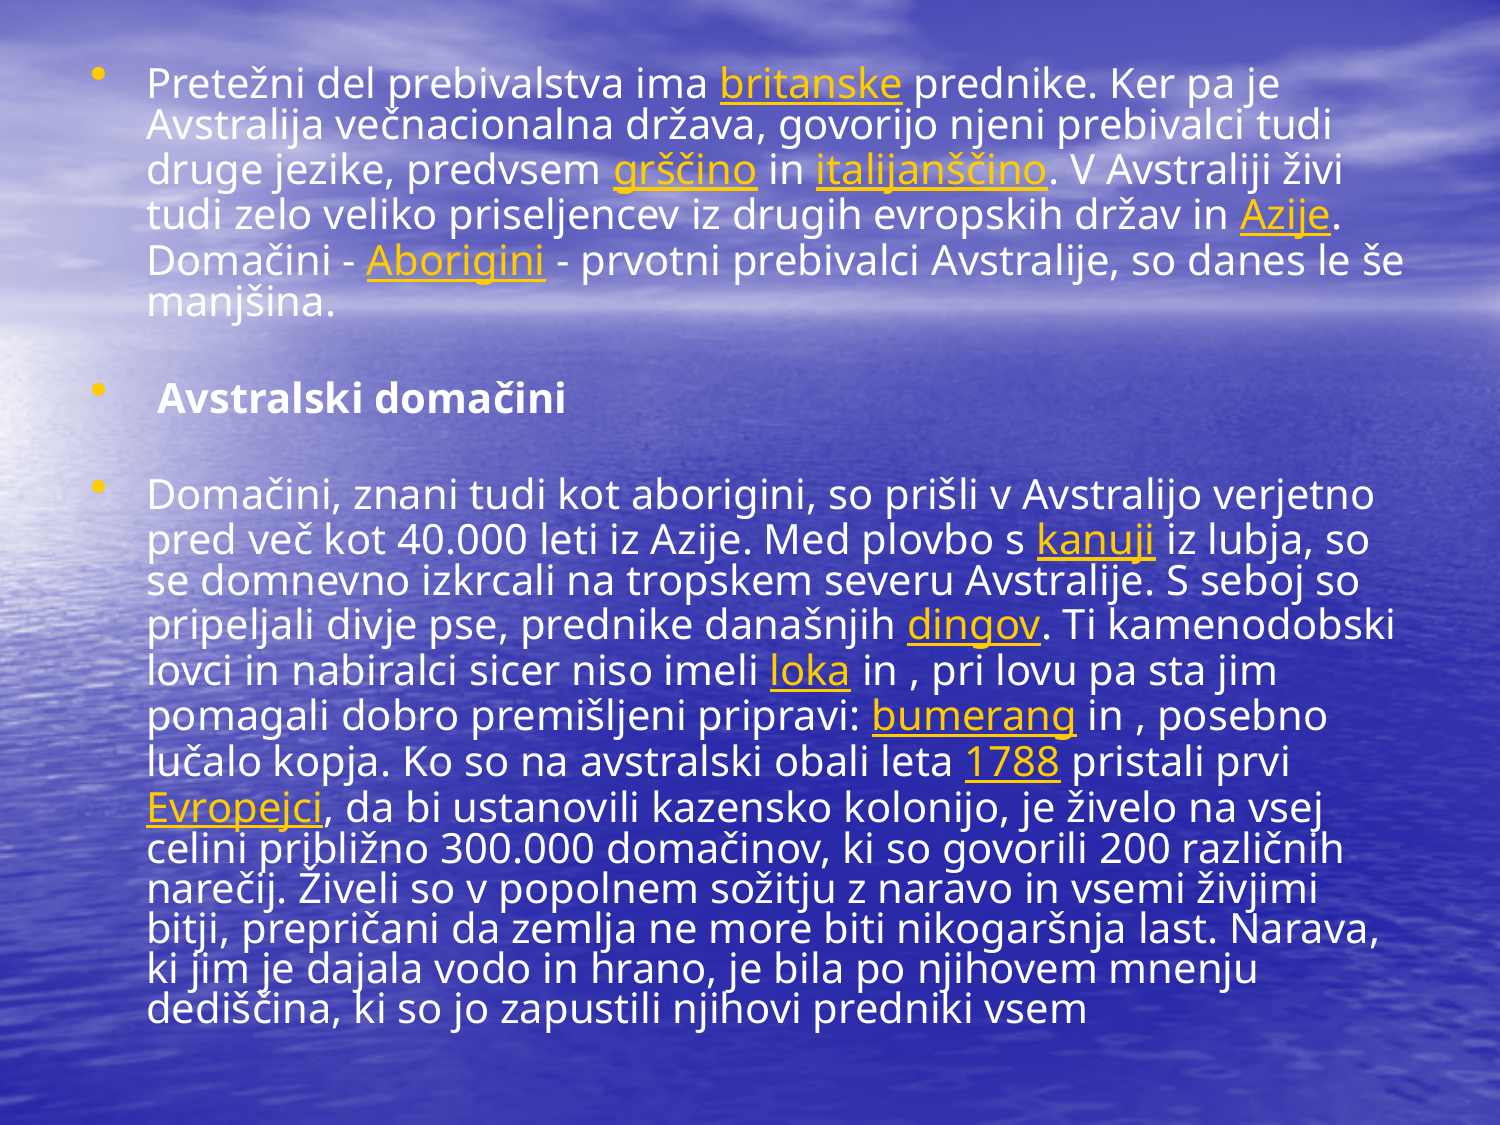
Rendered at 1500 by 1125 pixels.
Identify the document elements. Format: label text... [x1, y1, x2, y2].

list Pretežni del prebivalstva ima britanske prednike. Ker pa je Avstralija večnacionalna država, govorijo njeni prebivalci tudi druge jezike, predvsem grščino in italijanščino. V Avstraliji živi tudi zelo veliko priseljencev iz drugih evropskih držav in Azije. Domačini - Aborigini - prvotni prebivalci Avstralije, so danes le še manjšina. Avstralski domačini Domačini, znani tudi kot aborigini, so prišli v Avstralijo verjetno pred več kot 40.000 leti iz Azije. Med plovbo s kanuji iz lubja, so se domnevno izkrcali na tropskem severu Avstralije. S seboj so pripeljali divje pse, prednike današnjih dingov. Ti kamenodobski lovci in nabiralci sicer niso imeli loka in , pri lovu pa sta jim pomagali dobro premišljeni pripravi: bumerang in , posebno lučalo kopja. Ko so na avstralski obali leta 1788 pristali prvi Evropejci, da bi ustanovili kazensko kolonijo, je živelo na vsej celini približno 300.000 domačinov, ki so govorili 200 različnih narečij. Živeli so v popolnem sožitju z naravo in vsemi živjimi bitji, prepričani da zemlja ne more biti nikogaršnja last. Narava, ki jim je dajala vodo in hrano, je bila po njihovem mnenju dediščina, ki so jo zapustili njihovi predniki vsem [75, 54, 1425, 1083]
picture [0, 0, 1500, 1125]
